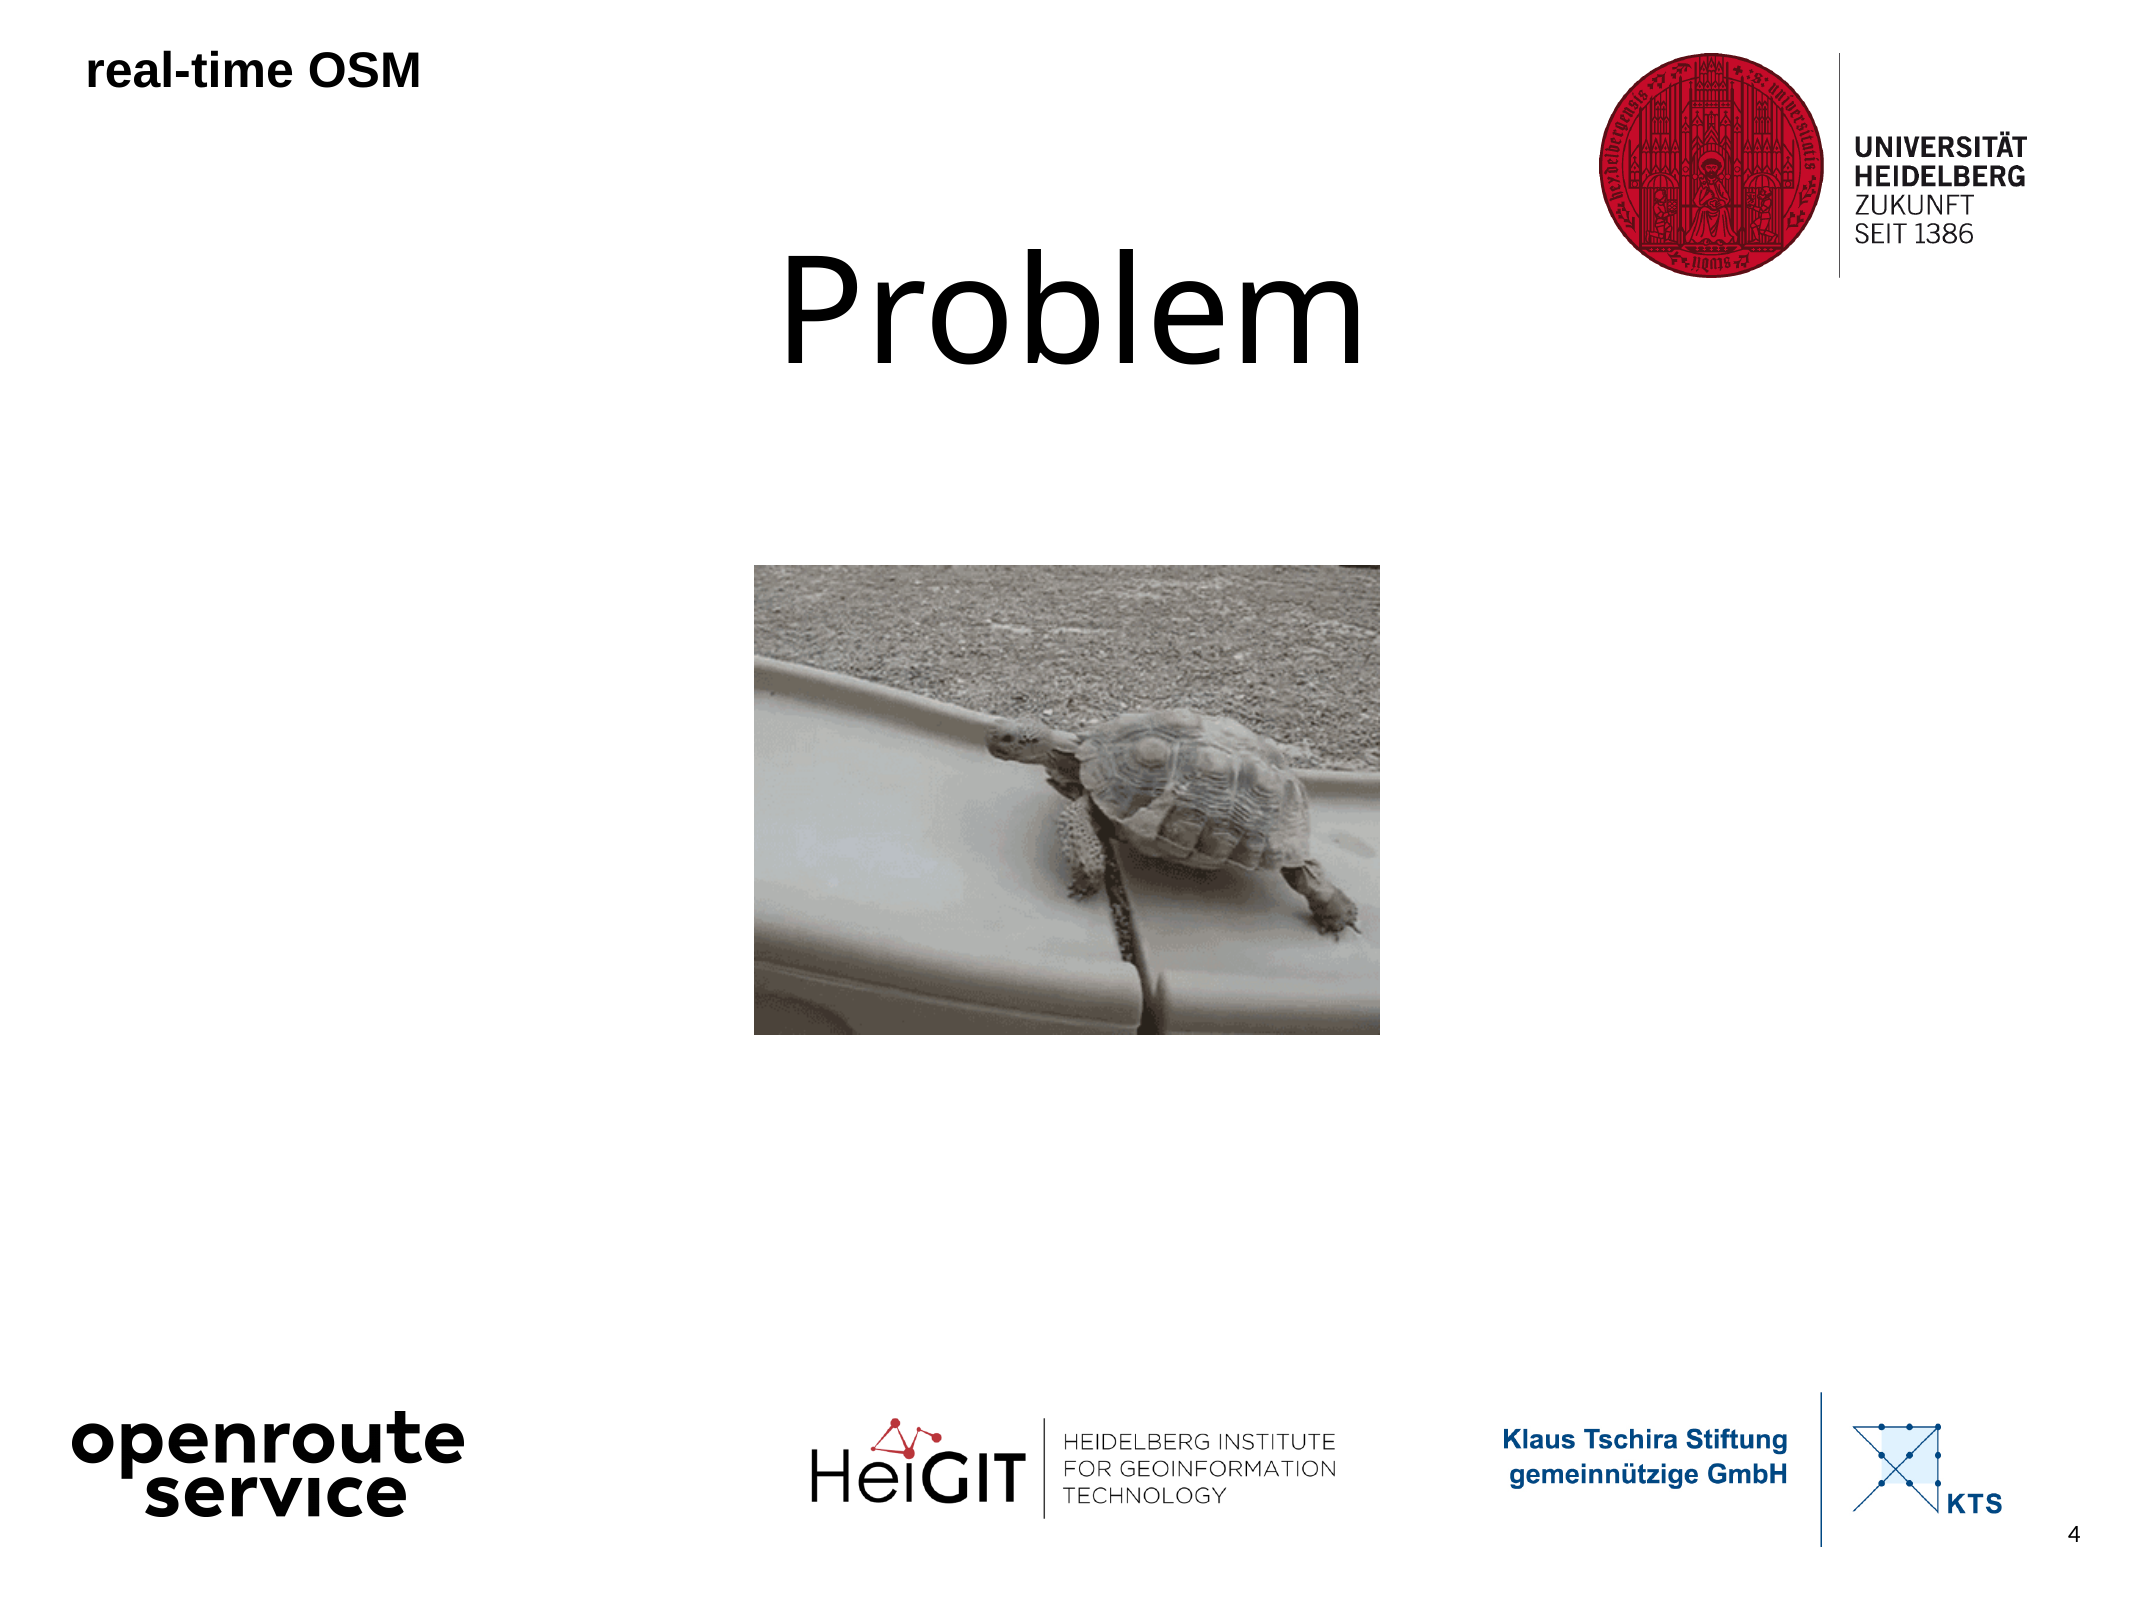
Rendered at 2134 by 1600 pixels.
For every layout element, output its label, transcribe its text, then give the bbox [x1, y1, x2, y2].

picture [754, 565, 1380, 1035]
picture [1599, 53, 2027, 278]
text_box Problem [766, 205, 1380, 402]
picture [797, 1395, 1349, 1533]
picture [72, 1411, 464, 1517]
text_box real-time OSM [74, 26, 434, 109]
picture [1474, 1330, 2034, 1597]
